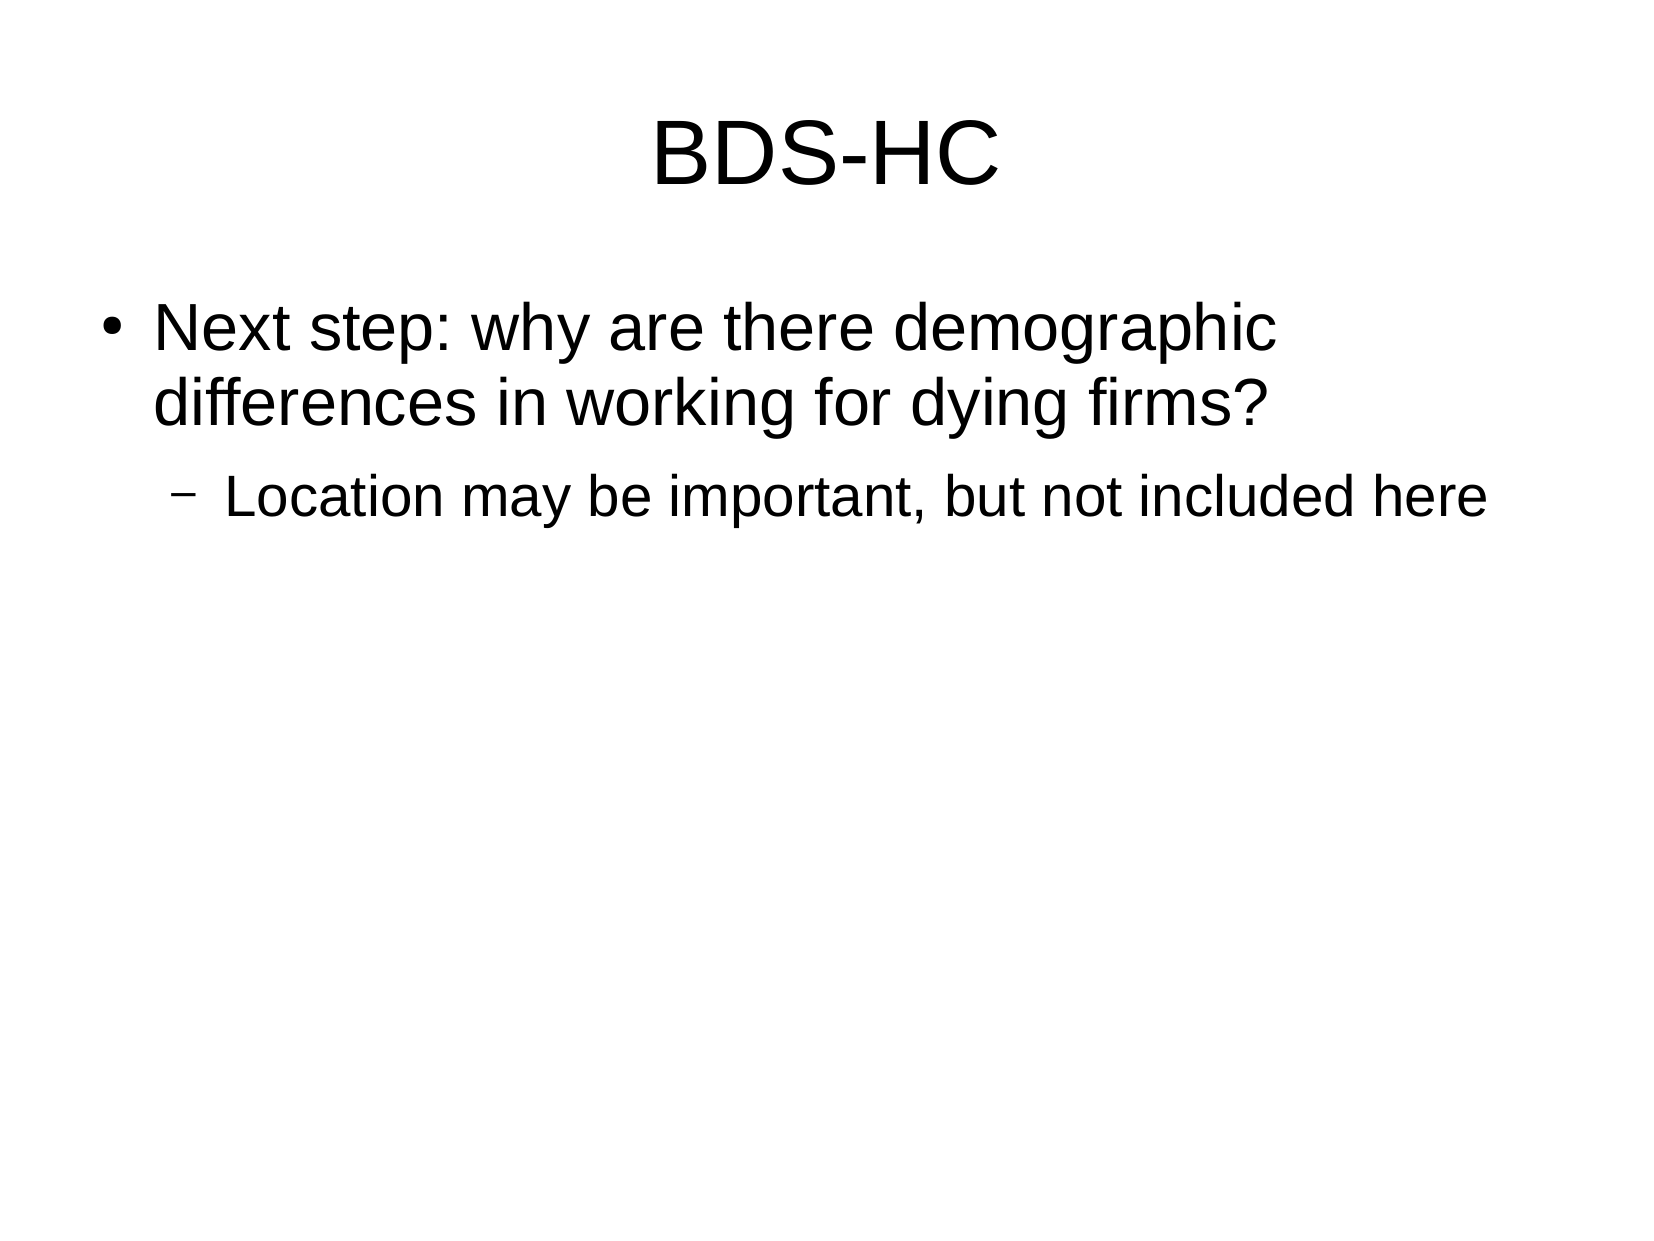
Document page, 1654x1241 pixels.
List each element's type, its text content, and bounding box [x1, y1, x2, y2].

title BDS-HC [82, 49, 1571, 257]
list Next step: why are there demographic differences in working for dying firms? Location may be important, but not included here [82, 290, 1571, 1010]
